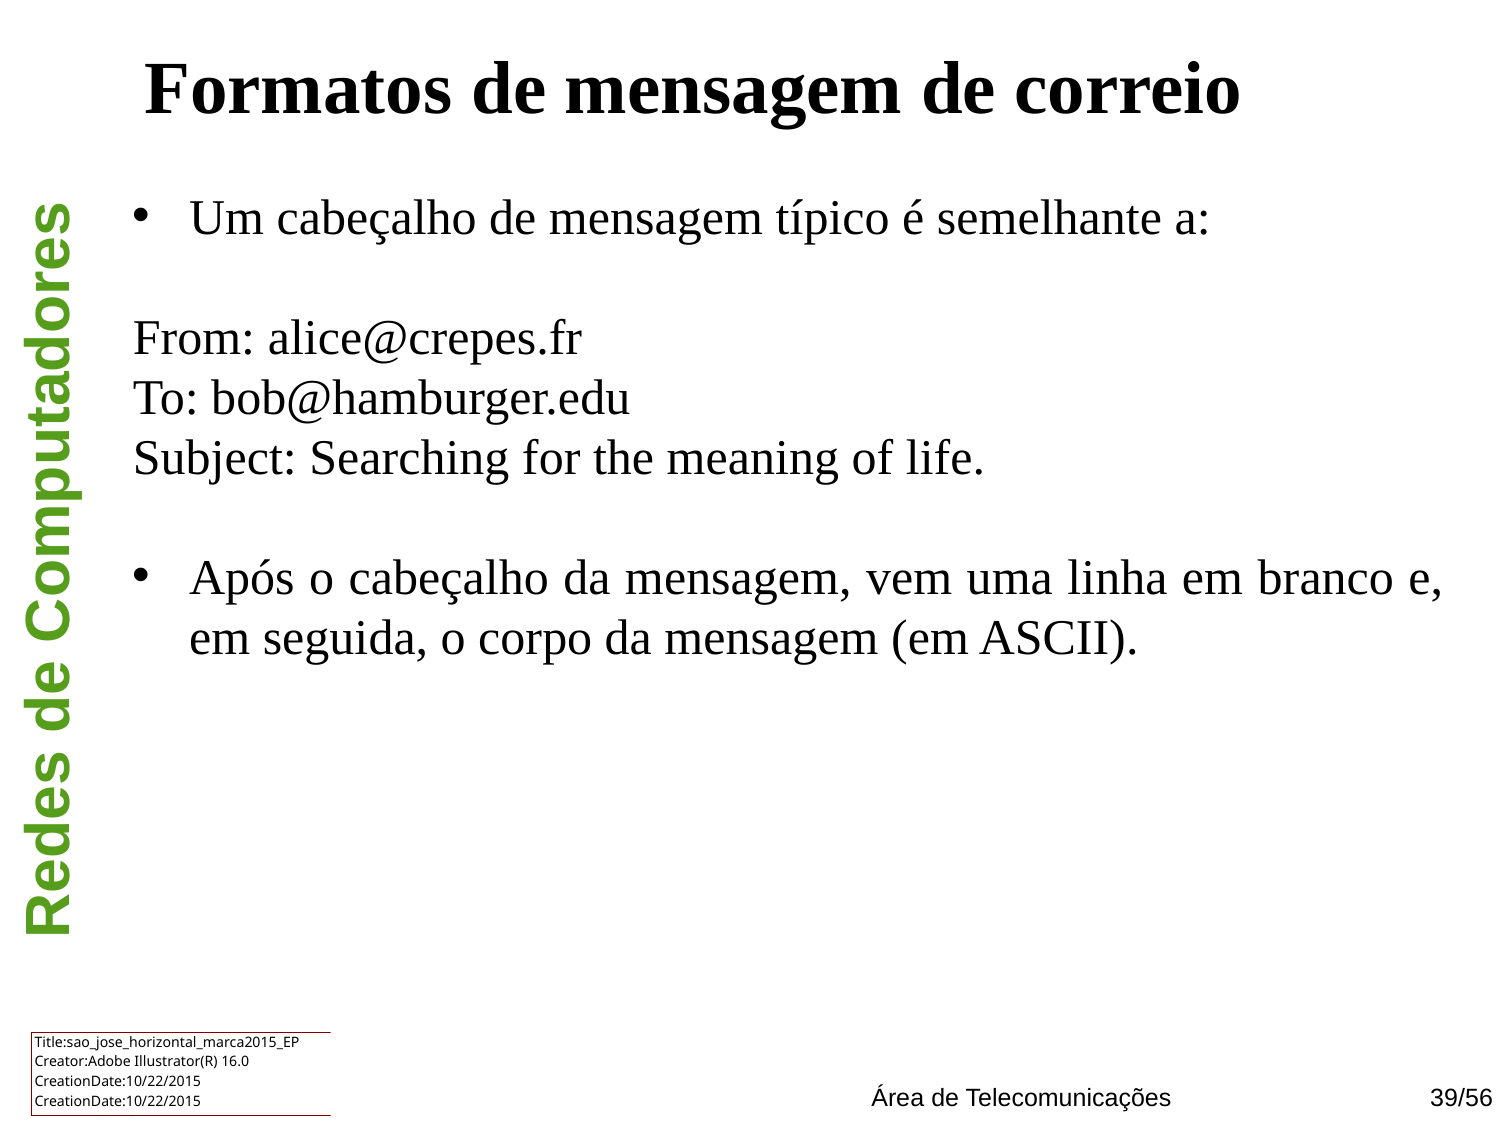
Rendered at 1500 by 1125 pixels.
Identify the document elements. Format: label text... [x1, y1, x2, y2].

text_box Um cabeçalho de mensagem típico é semelhante a: From: alice@crepes.fr To: bob@hamburger.edu Subject: Searching for the meaning of life. Após o cabeçalho da mensagem, vem uma linha em branco e, em seguida, o corpo da mensagem (em ASCII). [118, 177, 1459, 1083]
text_box Formatos de mensagem de correio [129, 30, 1347, 315]
